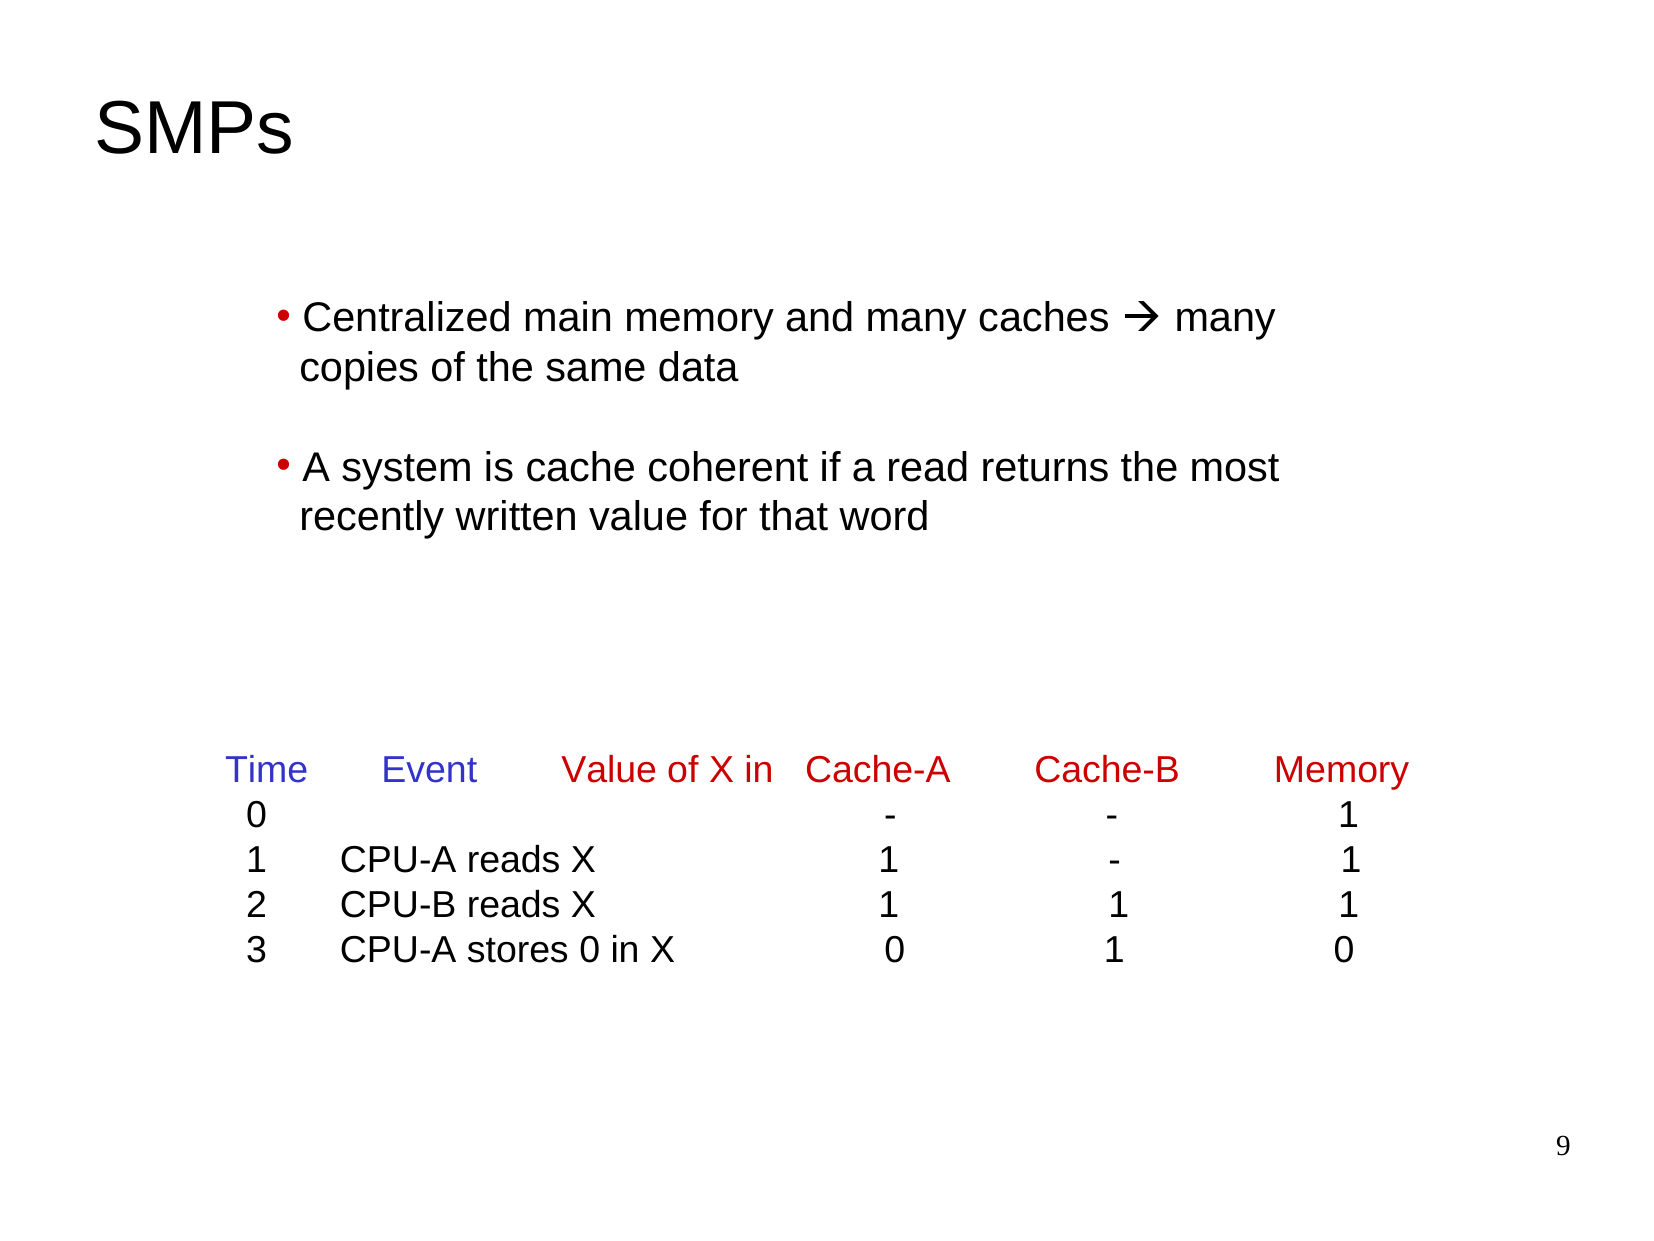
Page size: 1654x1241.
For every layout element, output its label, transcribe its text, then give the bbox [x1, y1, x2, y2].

text_box Time Event Value of X in Cache-A Cache-B Memory 0 - - 1 1 CPU-A reads X 1 - 1 2 CPU-B reads X 1 1 1 3 CPU-A stores 0 in X 0 1 0 [210, 736, 1425, 978]
text_box SMPs [79, 71, 310, 177]
text_box Centralized main memory and many caches  many copies of the same data A system is cache coherent if a read returns the most recently written value for that word [261, 282, 1296, 547]
